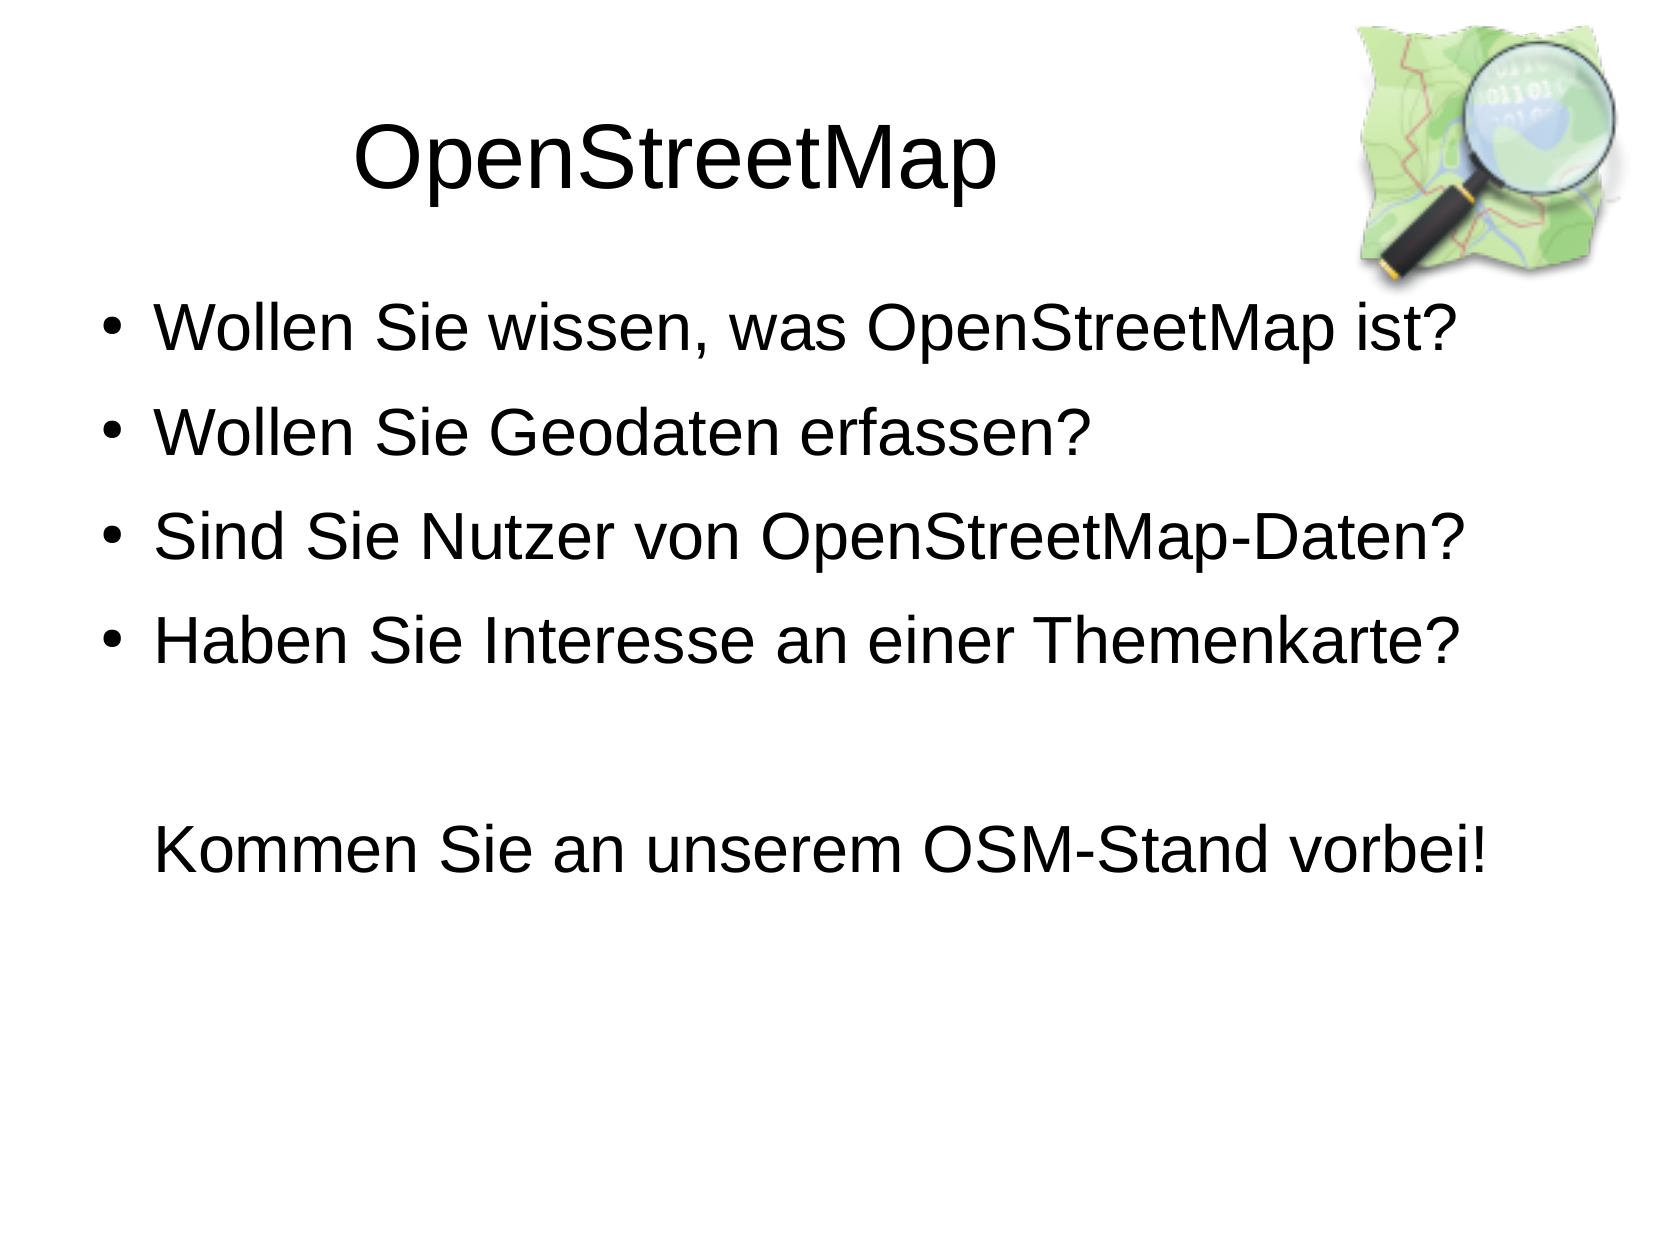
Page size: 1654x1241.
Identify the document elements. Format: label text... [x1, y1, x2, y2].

picture [1348, 25, 1630, 308]
list Wollen Sie wissen, was OpenStreetMap ist? Wollen Sie Geodaten erfassen? Sind Sie Nutzer von OpenStreetMap-Daten? Haben Sie Interesse an einer Themenkarte? Kommen Sie an unserem OSM-Stand vorbei! [82, 290, 1571, 1010]
title OpenStreetMap [139, 52, 1214, 260]
